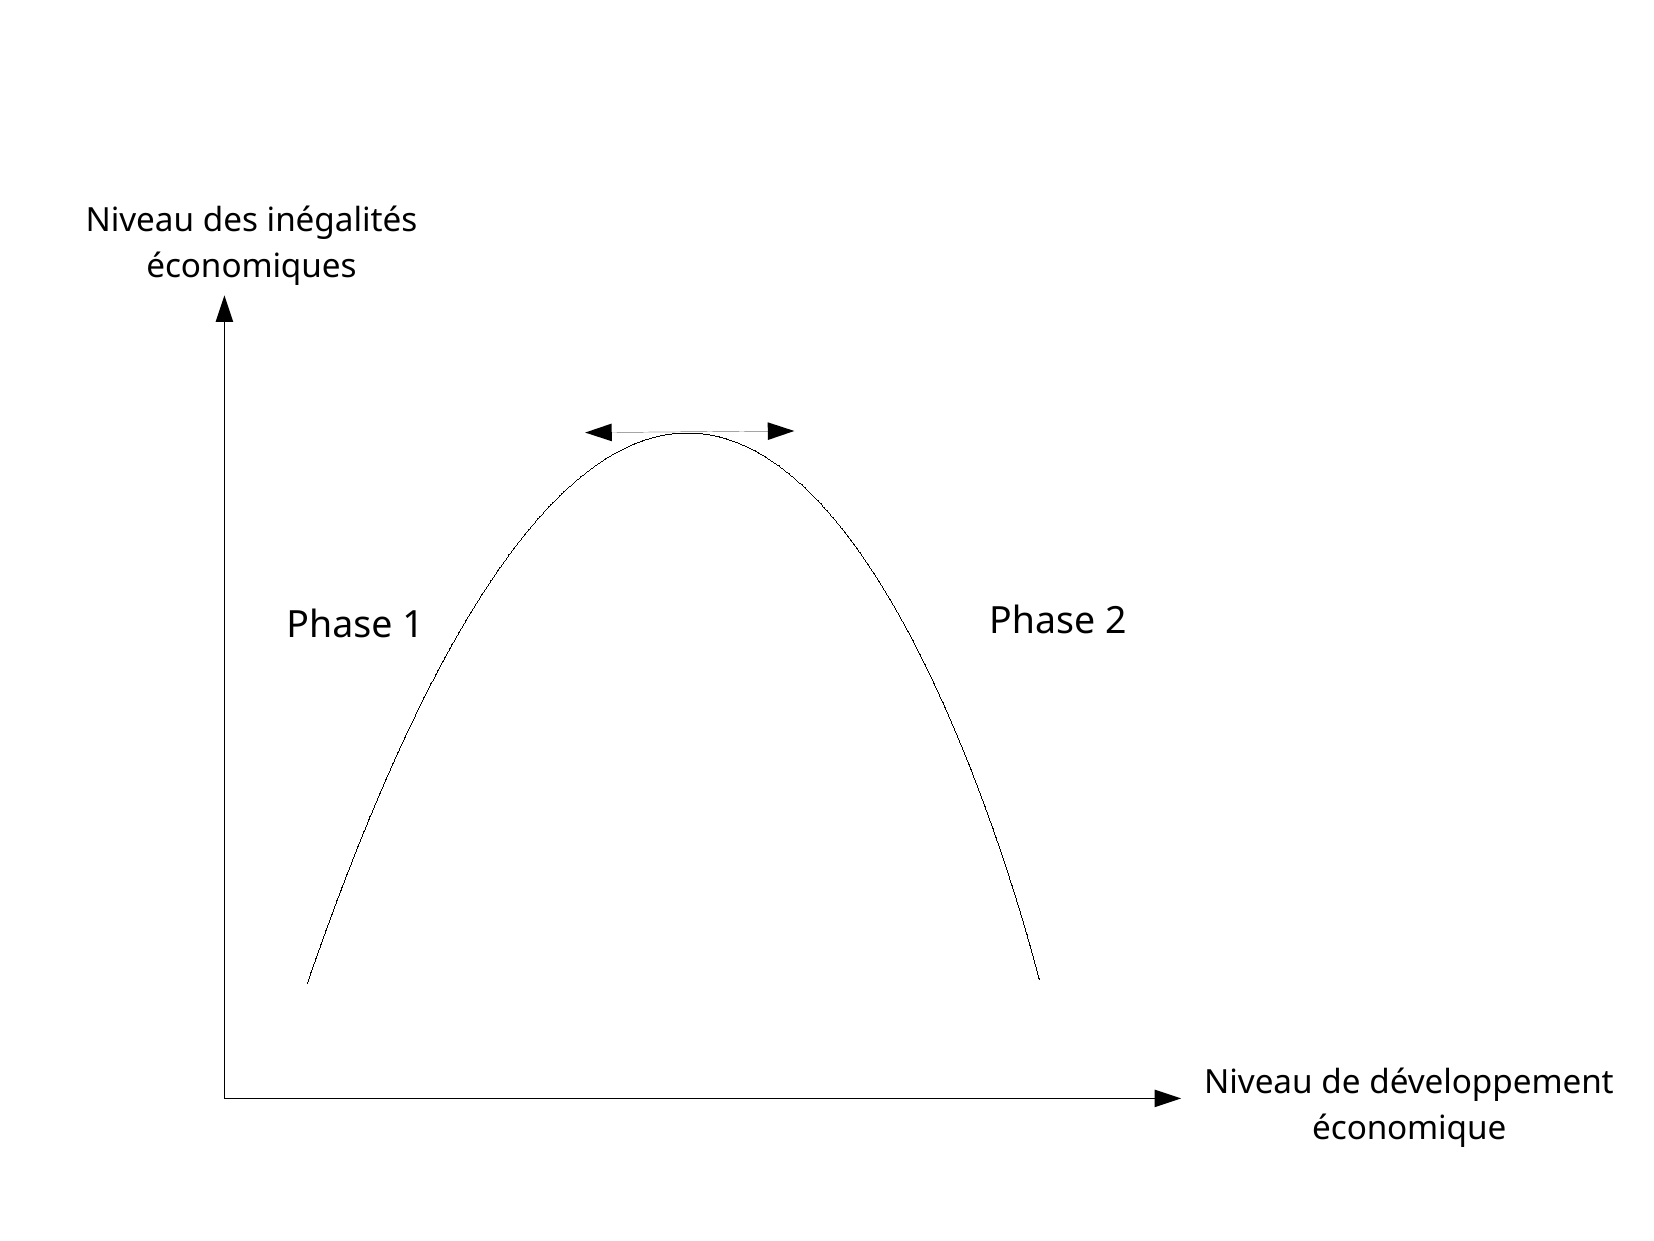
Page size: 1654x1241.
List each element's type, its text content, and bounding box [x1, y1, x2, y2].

text_box Niveau des inégalités économiques [70, 188, 382, 280]
text_box Niveau de développement économique [1189, 1051, 1572, 1142]
text_box Phase 2 [974, 586, 1120, 644]
text_box Phase 1 [271, 590, 417, 649]
